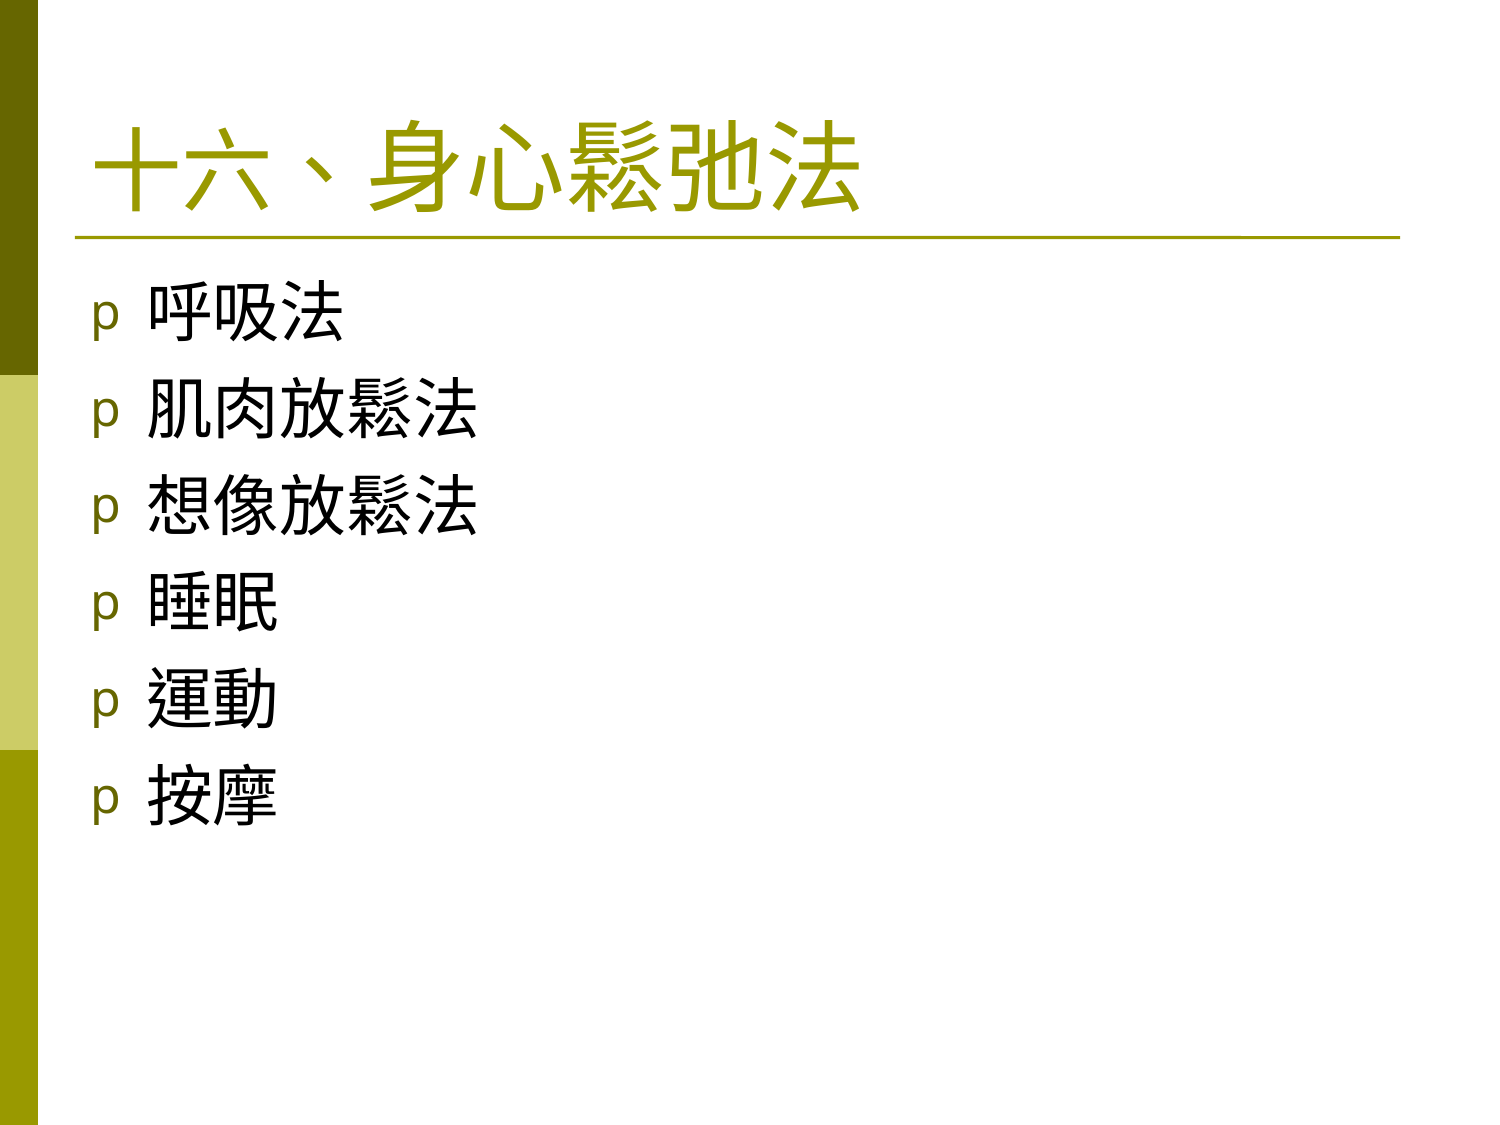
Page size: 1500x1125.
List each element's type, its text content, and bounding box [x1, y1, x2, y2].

list 呼吸法 肌肉放鬆法 想像放鬆法 睡眠 運動 按摩 [75, 262, 1426, 1006]
title 十六、身心鬆弛法 [75, 45, 1426, 233]
